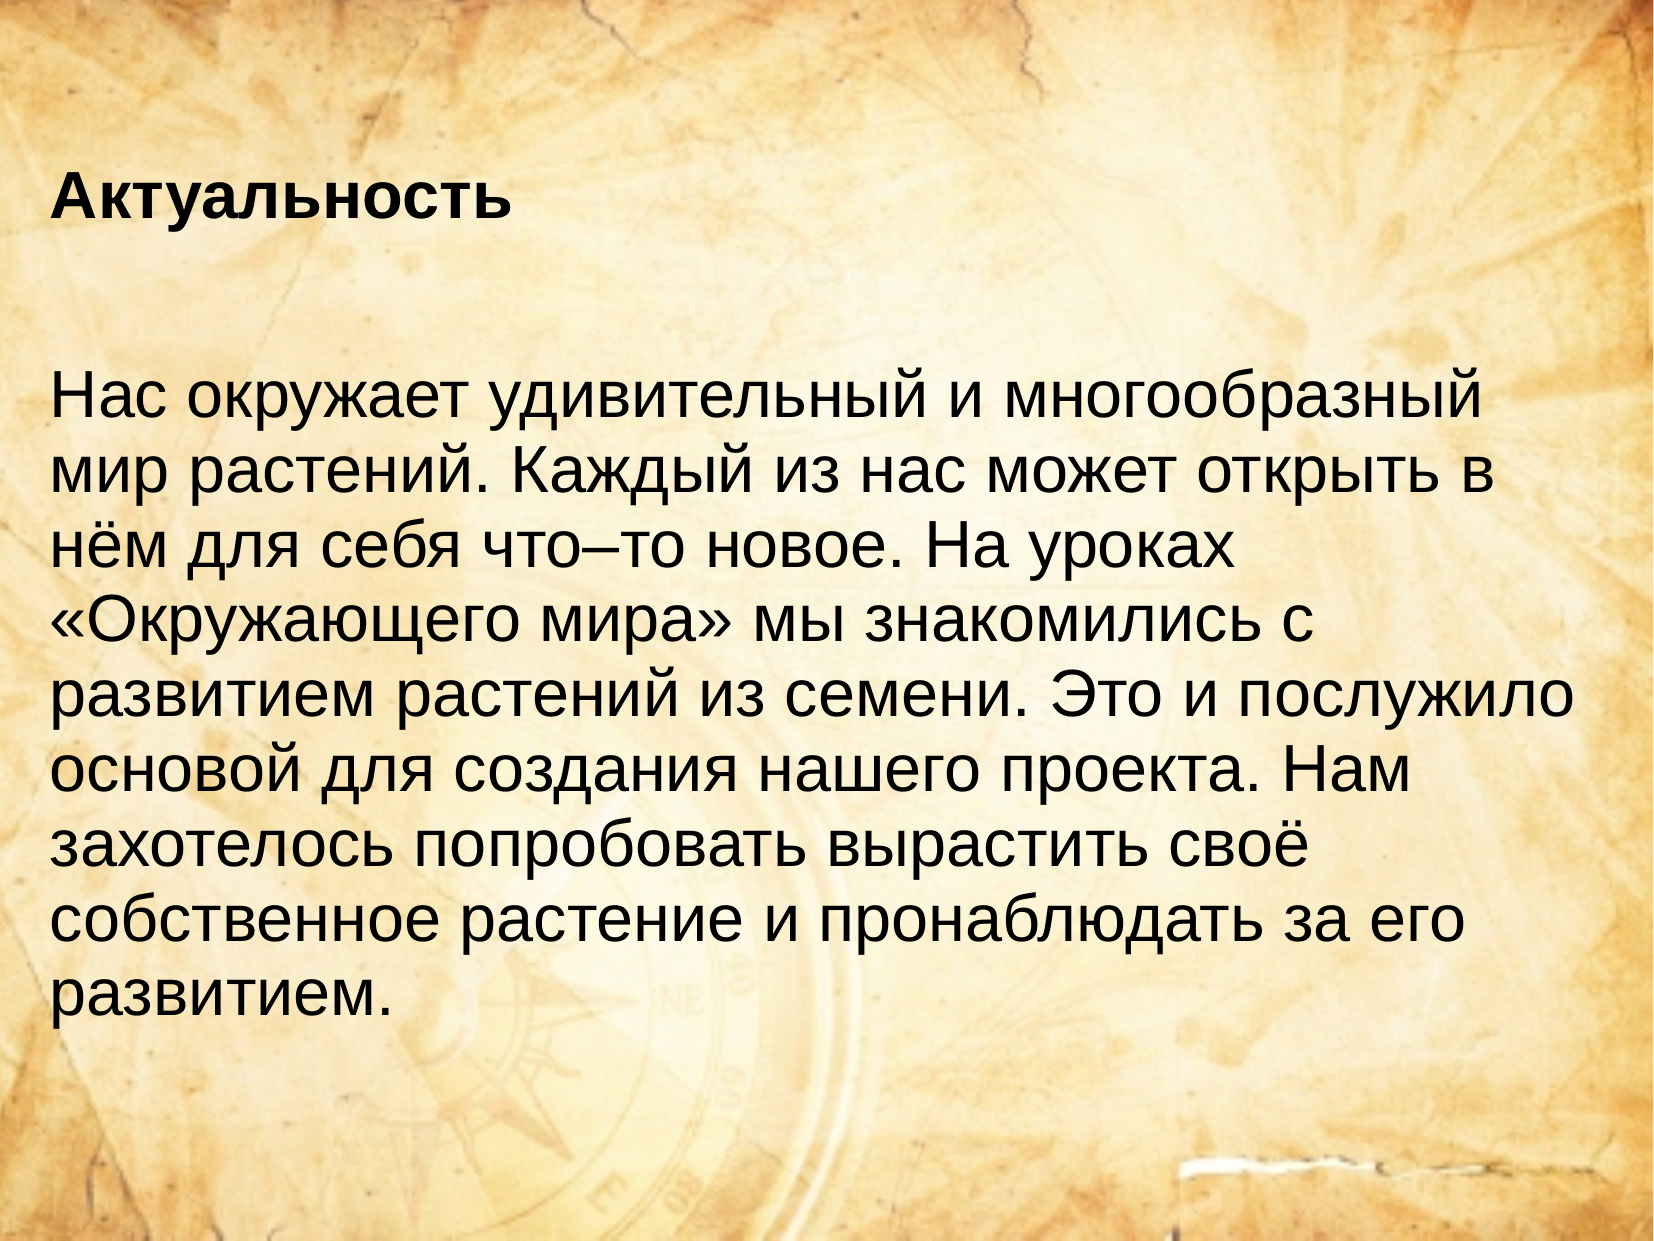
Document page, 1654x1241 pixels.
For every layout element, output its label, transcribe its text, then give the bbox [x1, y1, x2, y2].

text_box Актуальность Нас окружает удивительный и многообразный мир растений. Каждый из нас может открыть в нём для себя что–то новое. На уроках «Окружающего мира» мы знакомились с развитием растений из семени. Это и послужило основой для создания нашего проекта. Нам захотелось попробовать вырастить своё собственное растение и пронаблюдать за его развитием. [34, 150, 1621, 1086]
picture [0, 0, 1654, 1241]
